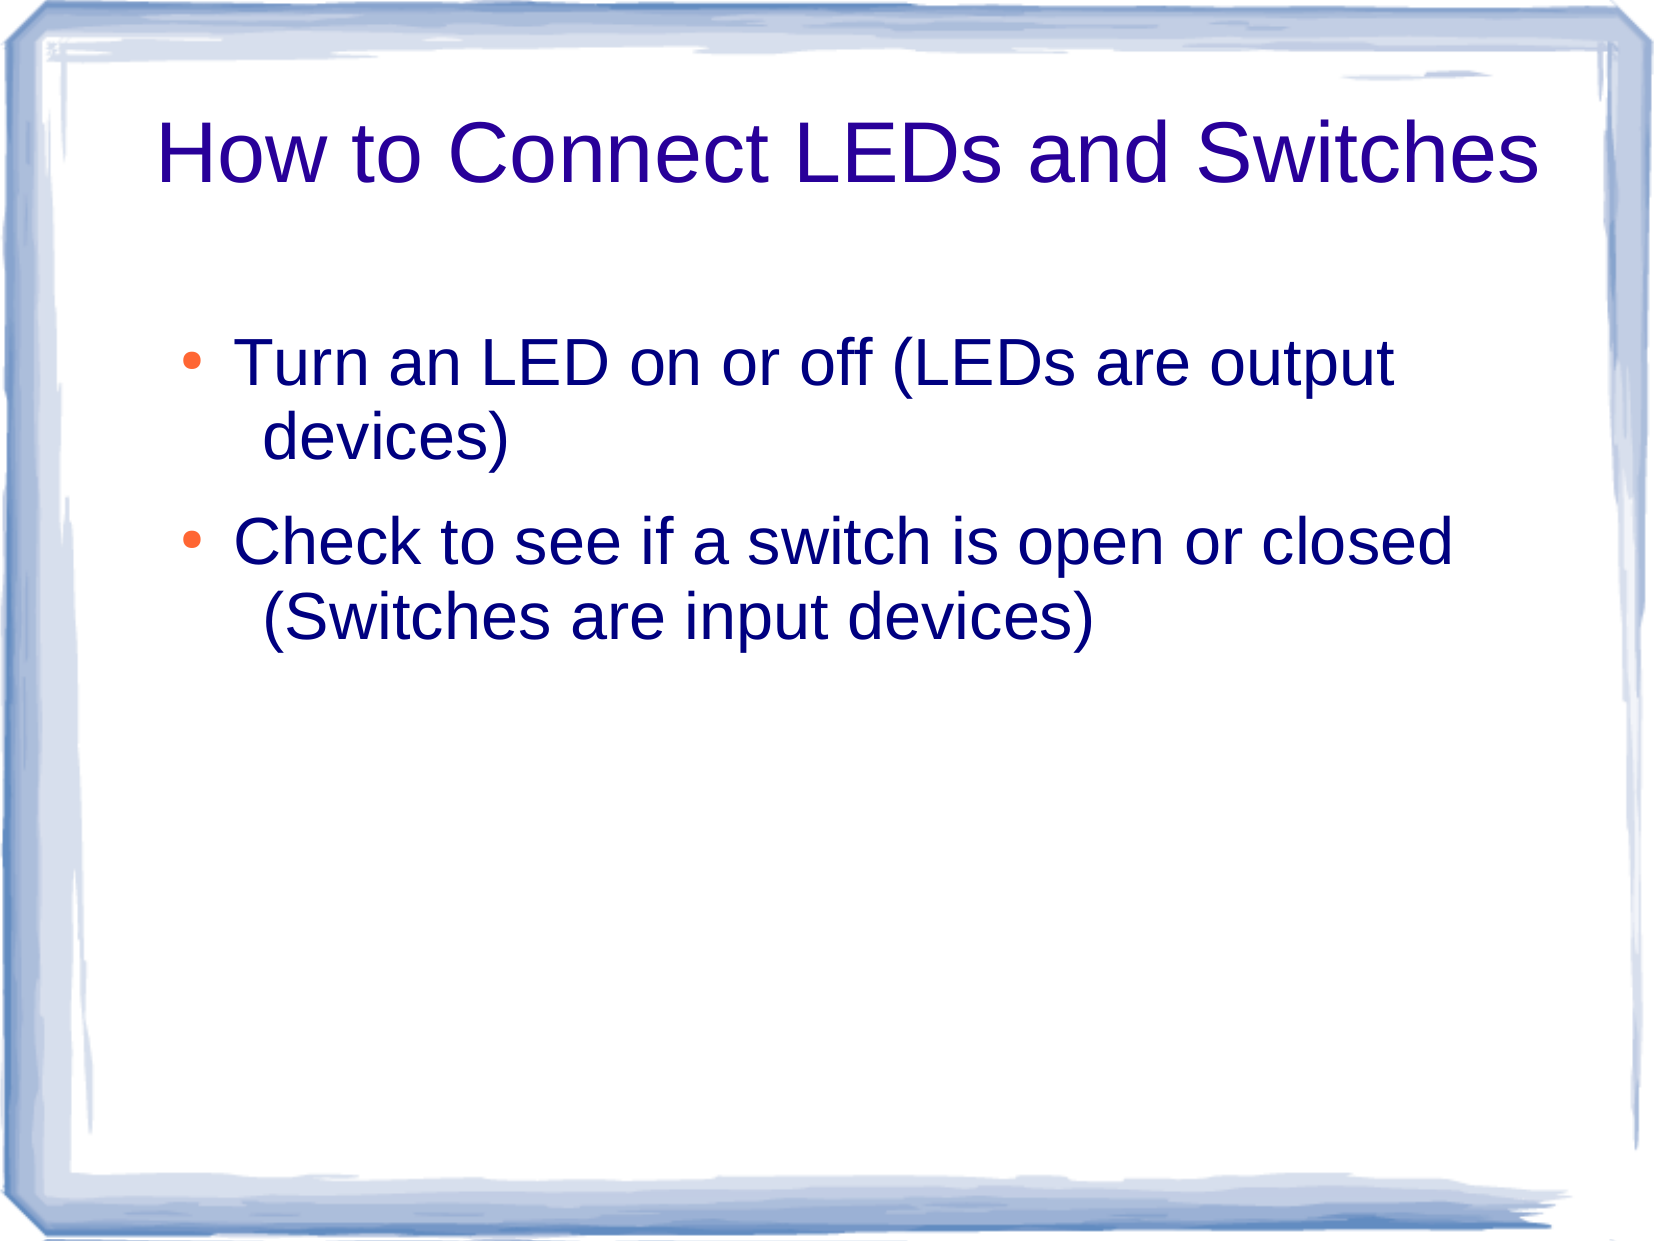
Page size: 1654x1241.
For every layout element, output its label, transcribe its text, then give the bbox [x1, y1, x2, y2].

picture [0, 0, 1654, 1241]
title How to Connect LEDs and Switches [82, 49, 1571, 257]
list Turn an LED on or off (LEDs are output devices) Check to see if a switch is open or closed (Switches are input devices) [118, 324, 1571, 1004]
